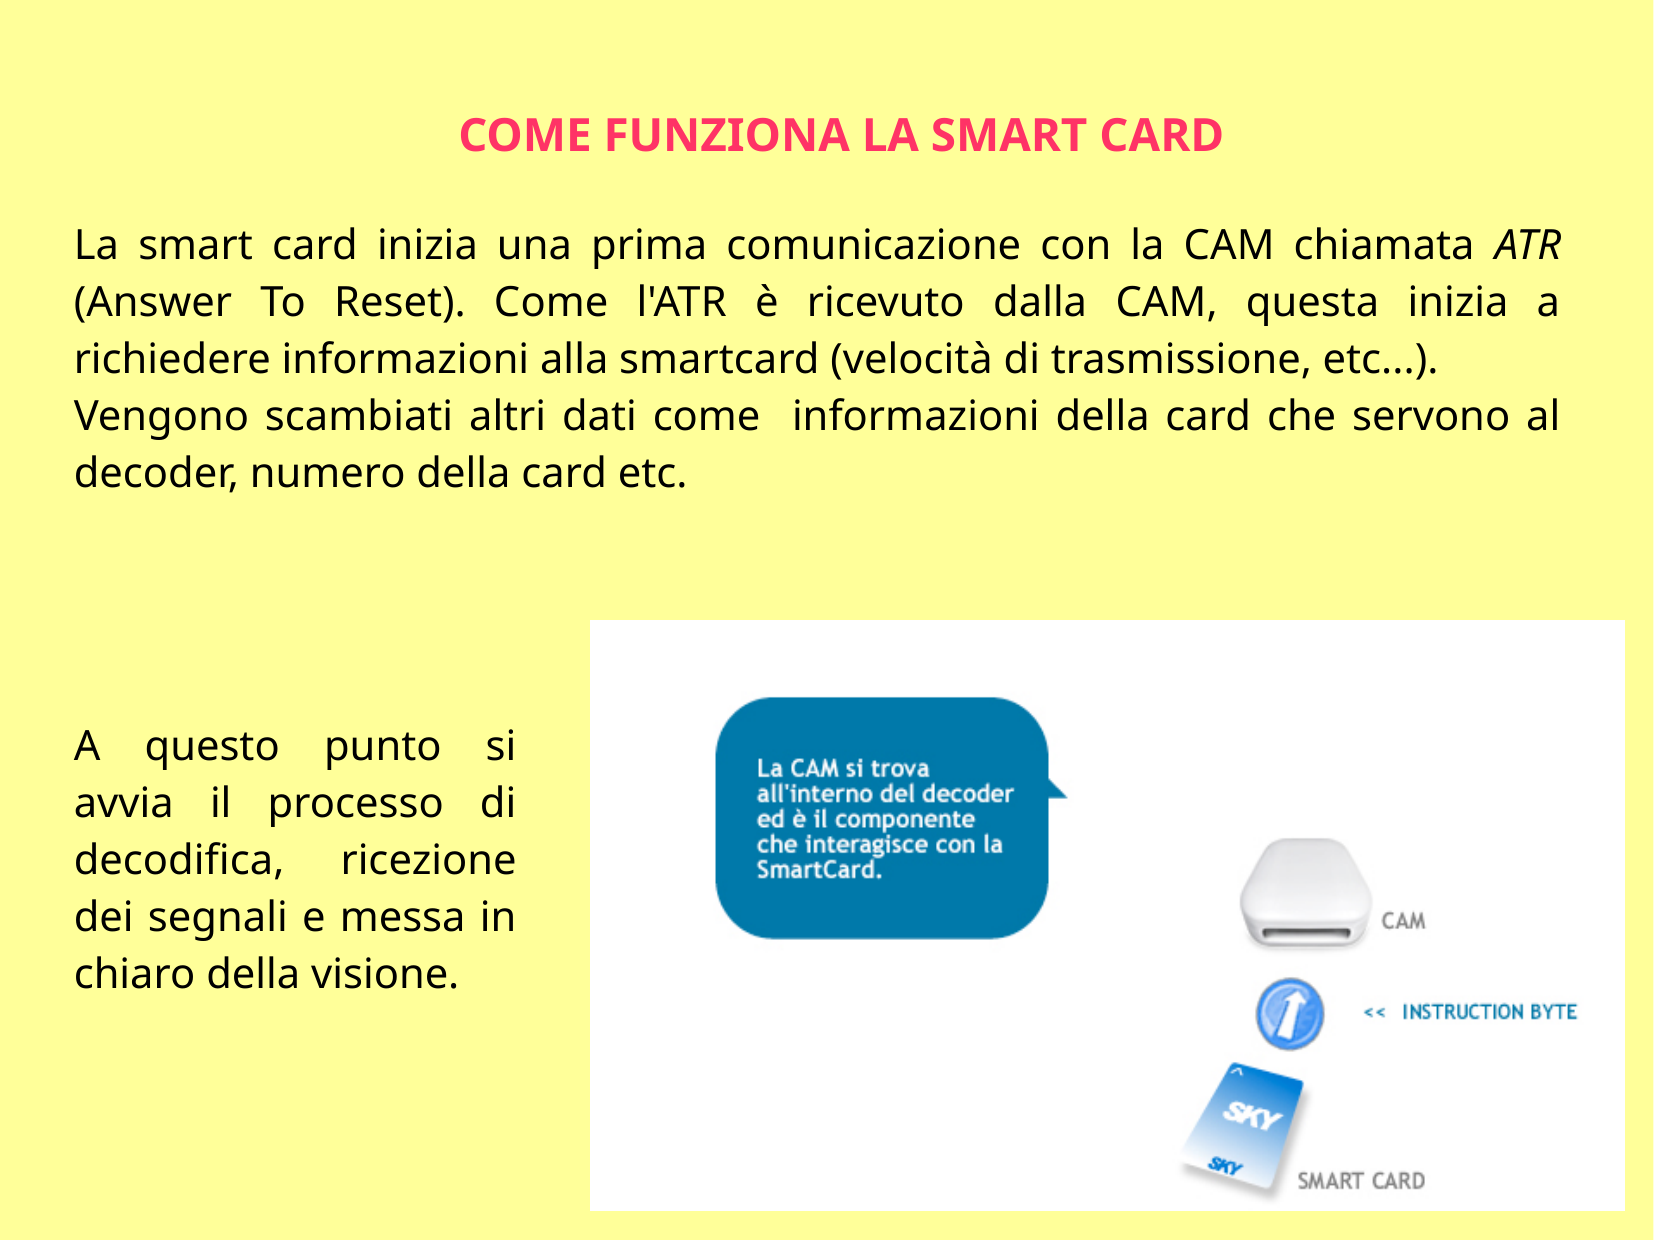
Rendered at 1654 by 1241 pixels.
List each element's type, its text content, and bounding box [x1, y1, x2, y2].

text_box A questo punto si avvia il processo di decodifica, ricezione dei segnali e messa in chiaro della visione. [59, 708, 532, 1034]
text_box La smart card inizia una prima comunicazione con la CAM chiamata ATR (Answer To Reset). Come l'ATR è ricevuto dalla CAM, questa inizia a richiedere informazioni alla smartcard (velocità di trasmissione, etc...). Vengono scambiati altri dati come informazioni della card che servono al decoder, numero della card etc. [59, 207, 1576, 650]
picture [590, 620, 1625, 1211]
text_box COME FUNZIONA LA SMART CARD [118, 94, 1565, 178]
